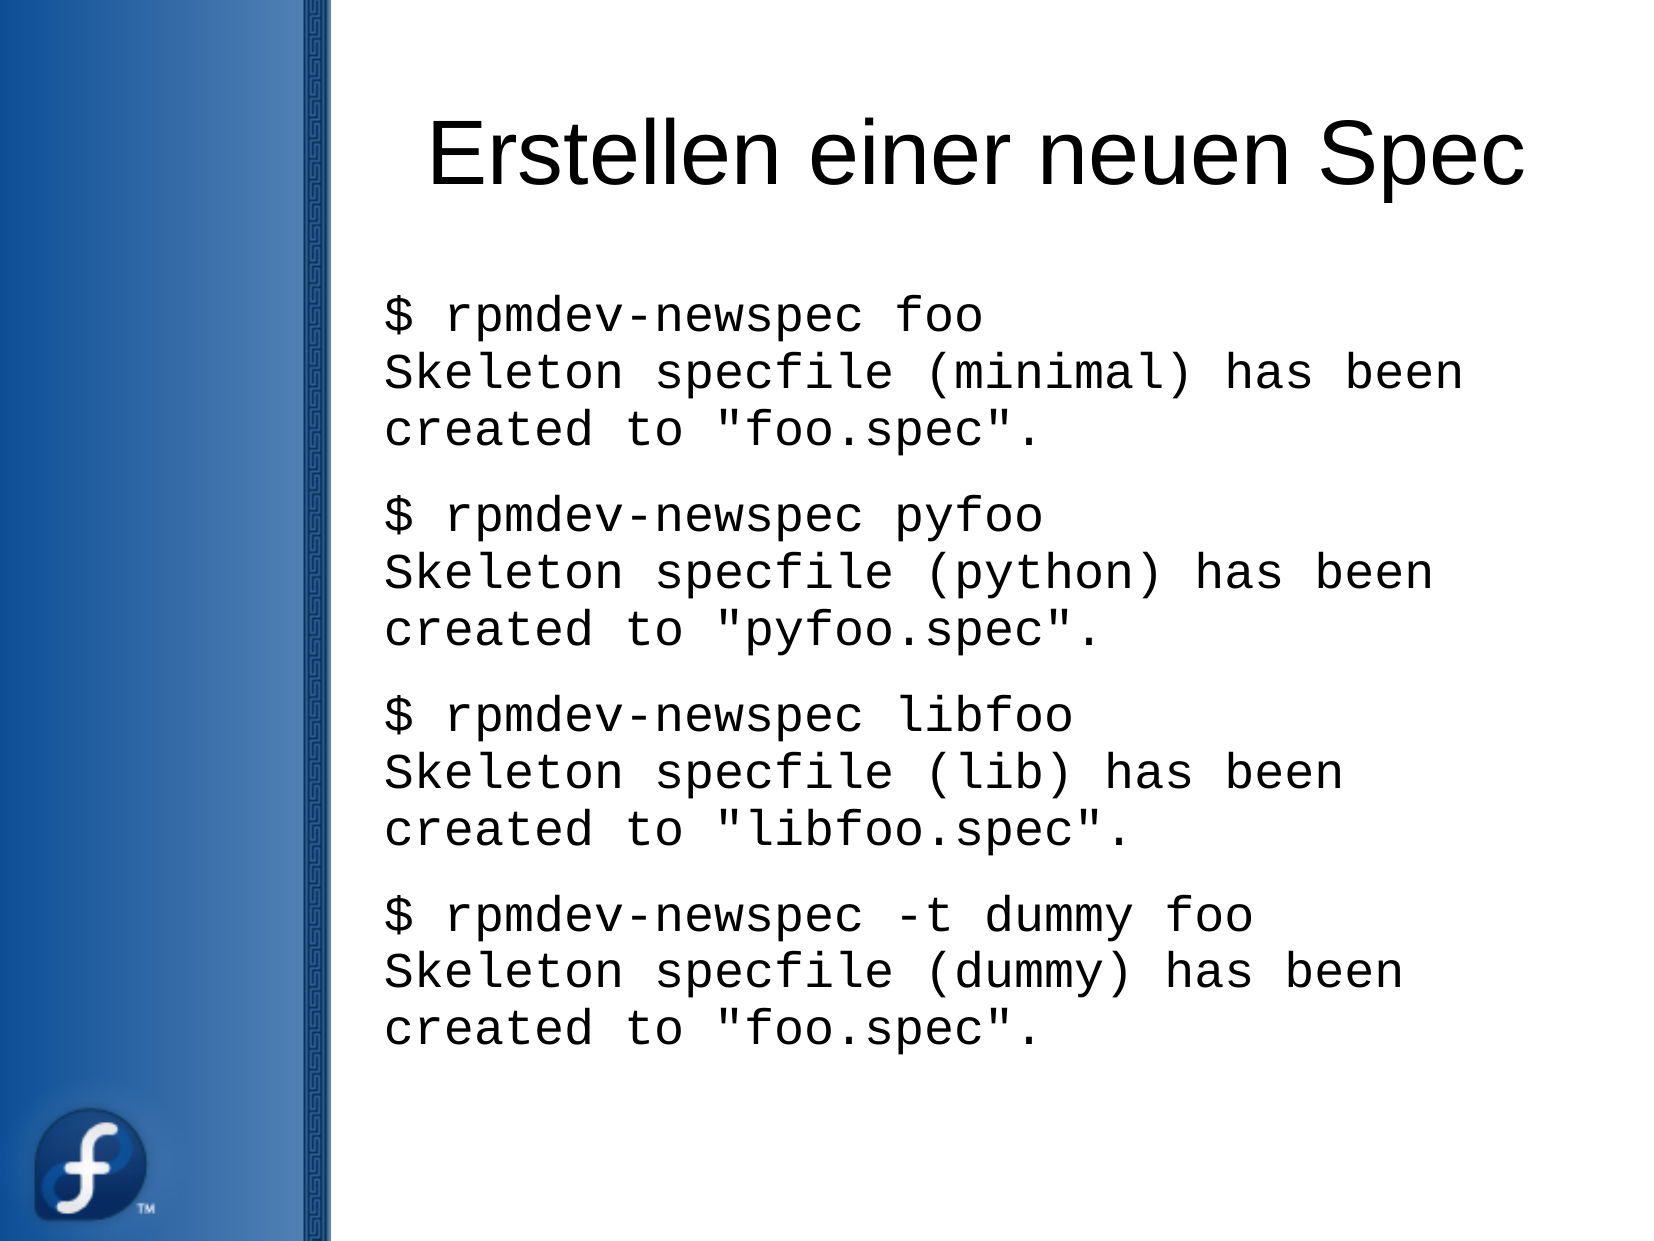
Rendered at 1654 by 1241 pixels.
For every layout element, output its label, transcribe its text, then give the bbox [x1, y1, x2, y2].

picture [0, 0, 331, 1241]
list $ rpmdev-newspec foo Skeleton specfile (minimal) has been created to "foo.spec". $ rpmdev-newspec pyfoo Skeleton specfile (python) has been created to "pyfoo.spec". $ rpmdev-newspec libfoo Skeleton specfile (lib) has been created to "libfoo.spec". $ rpmdev-newspec -t dummy foo Skeleton specfile (dummy) has been created to "foo.spec". [383, 290, 1571, 1109]
title Erstellen einer neuen Spec [383, 49, 1571, 257]
